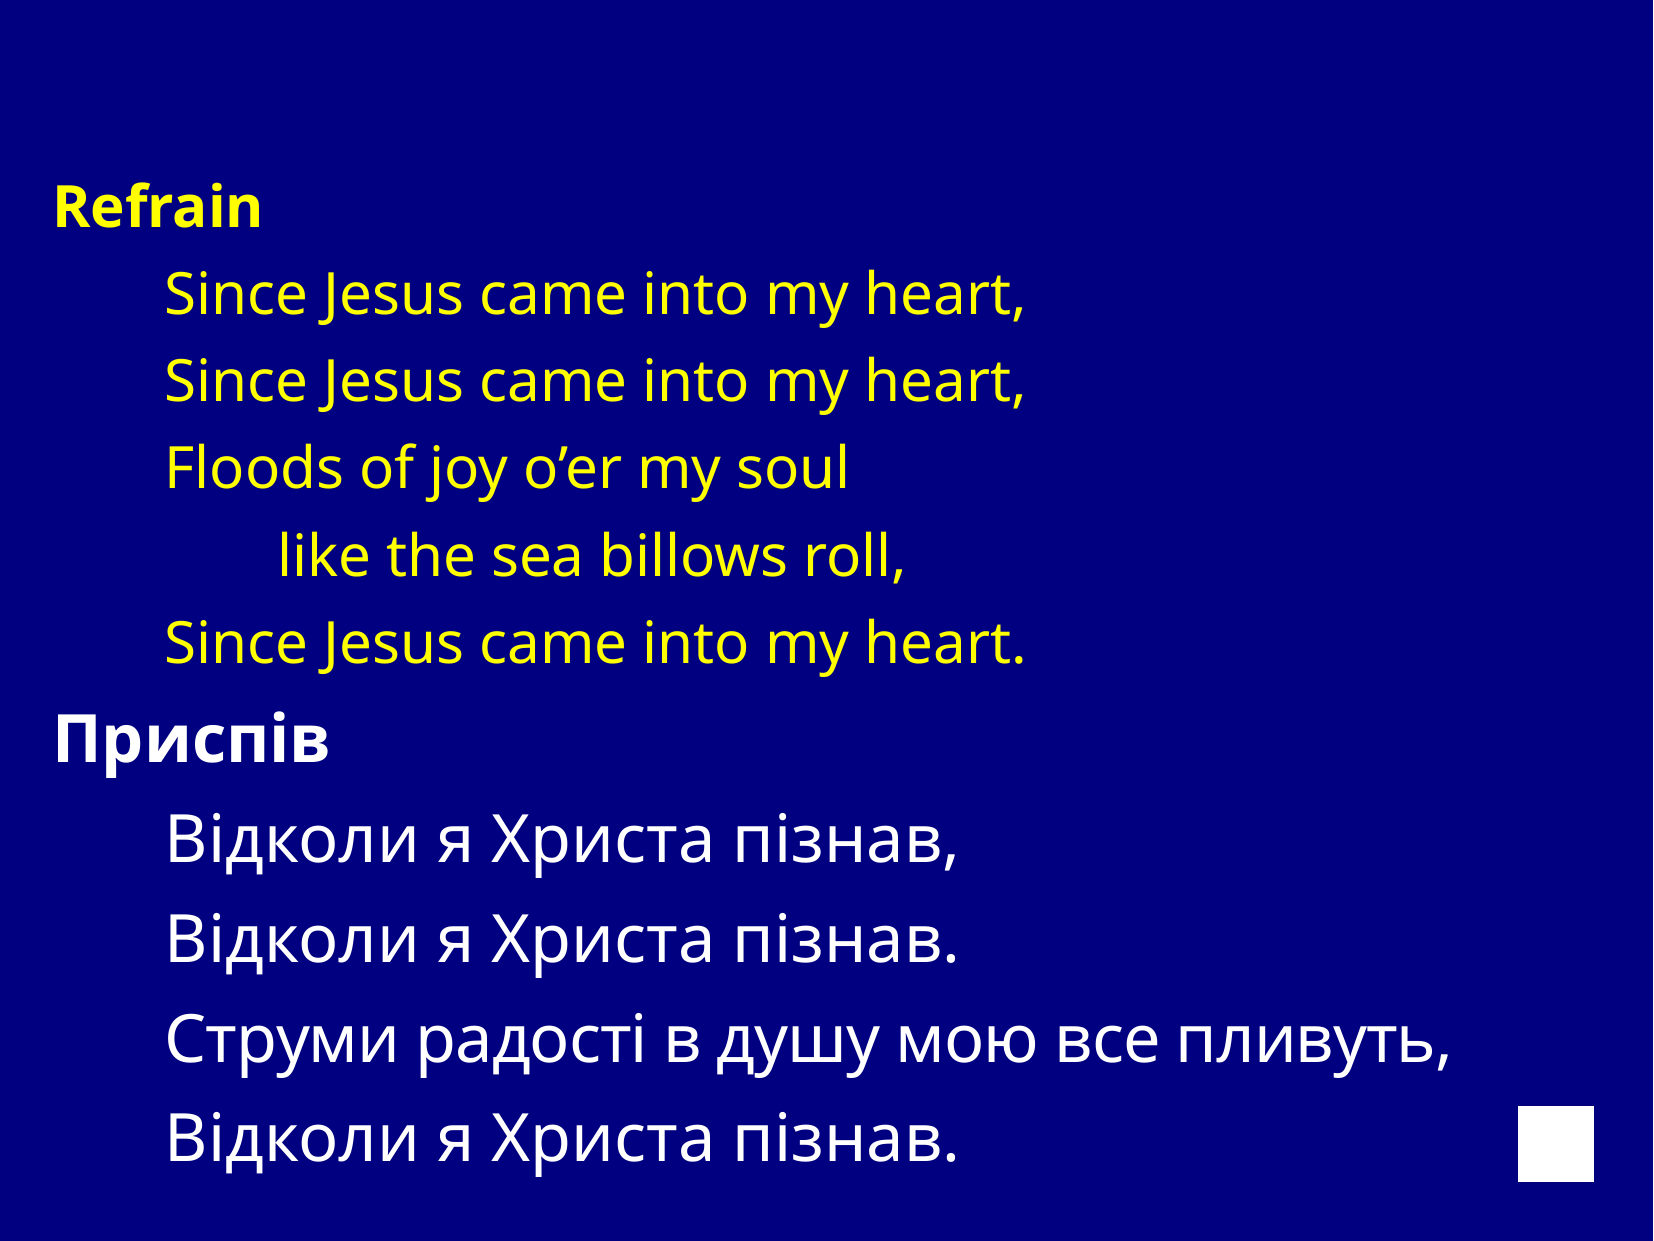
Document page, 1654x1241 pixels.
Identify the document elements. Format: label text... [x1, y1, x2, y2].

text_box [1518, 1163, 1594, 1182]
text_box Refrain Since Jesus came into my heart, Since Jesus came into my heart, Floods of joy o’er my soul like the sea billows roll, Since Jesus came into my heart. [37, 150, 1576, 638]
text_box Приспів Відколи я Христа пізнав, Відколи я Христа пізнав. Струми радості в душу мою все пливуть, Відколи я Христа пізнав. [37, 675, 1651, 1163]
